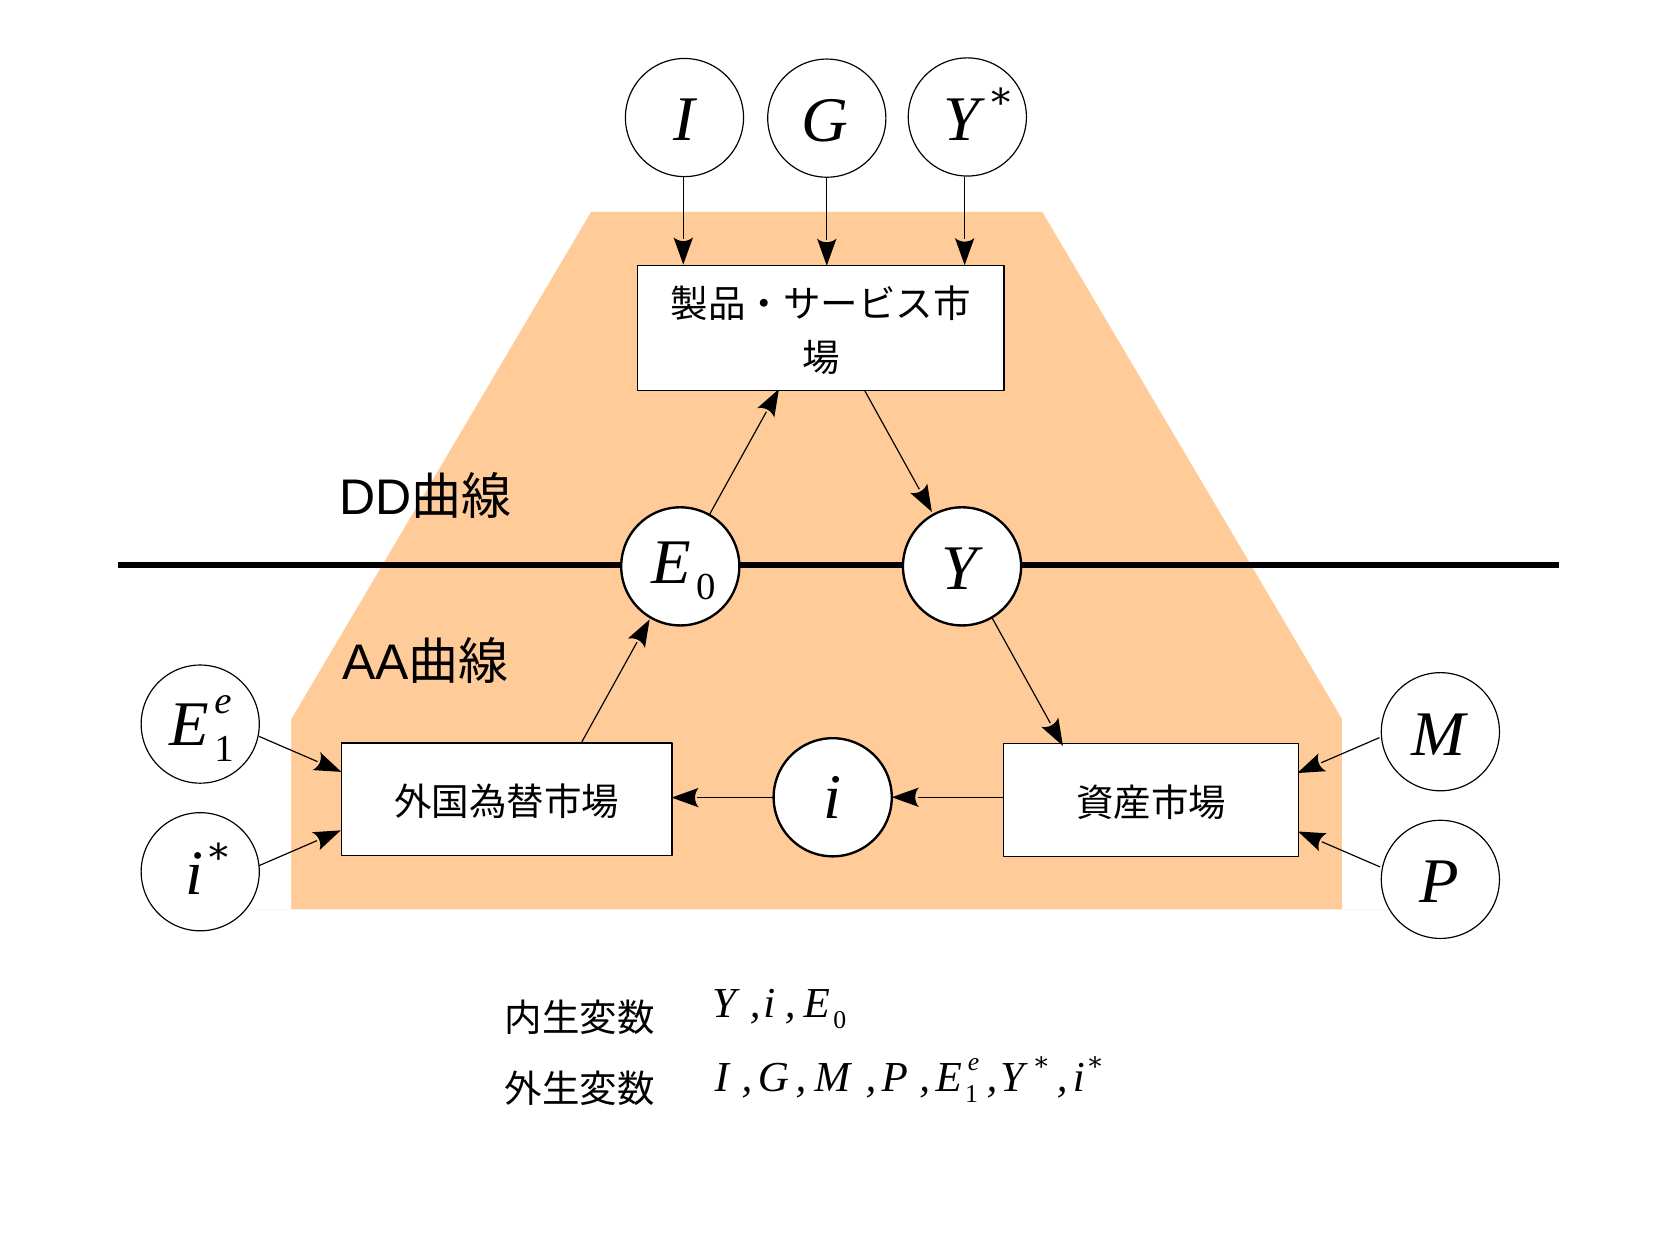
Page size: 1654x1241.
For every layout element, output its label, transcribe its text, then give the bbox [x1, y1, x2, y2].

chart [701, 980, 857, 1036]
text_box [929, 57, 1006, 72]
chart [149, 677, 250, 769]
text_box 外生変数 [490, 1051, 691, 1104]
chart [924, 534, 1003, 607]
text_box 内生変数 [490, 980, 691, 1033]
chart [1399, 847, 1479, 920]
text_box [141, 694, 149, 754]
text_box [908, 74, 1013, 177]
text_box [767, 59, 886, 178]
text_box AA曲線 [318, 614, 532, 685]
text_box [1491, 701, 1500, 763]
chart [701, 1046, 1116, 1108]
chart [785, 85, 867, 159]
chart [926, 72, 1032, 155]
text_box 外国為替市場 [341, 742, 673, 856]
text_box [141, 211, 1500, 939]
text_box [625, 58, 744, 177]
text_box 資産市場 [1003, 743, 1299, 857]
chart [807, 763, 859, 836]
chart [653, 85, 719, 158]
chart [1391, 699, 1491, 773]
chart [631, 528, 732, 610]
chart [169, 827, 248, 910]
text_box 製品・サービス市場 [637, 271, 1004, 385]
text_box DD曲線 [318, 448, 532, 520]
